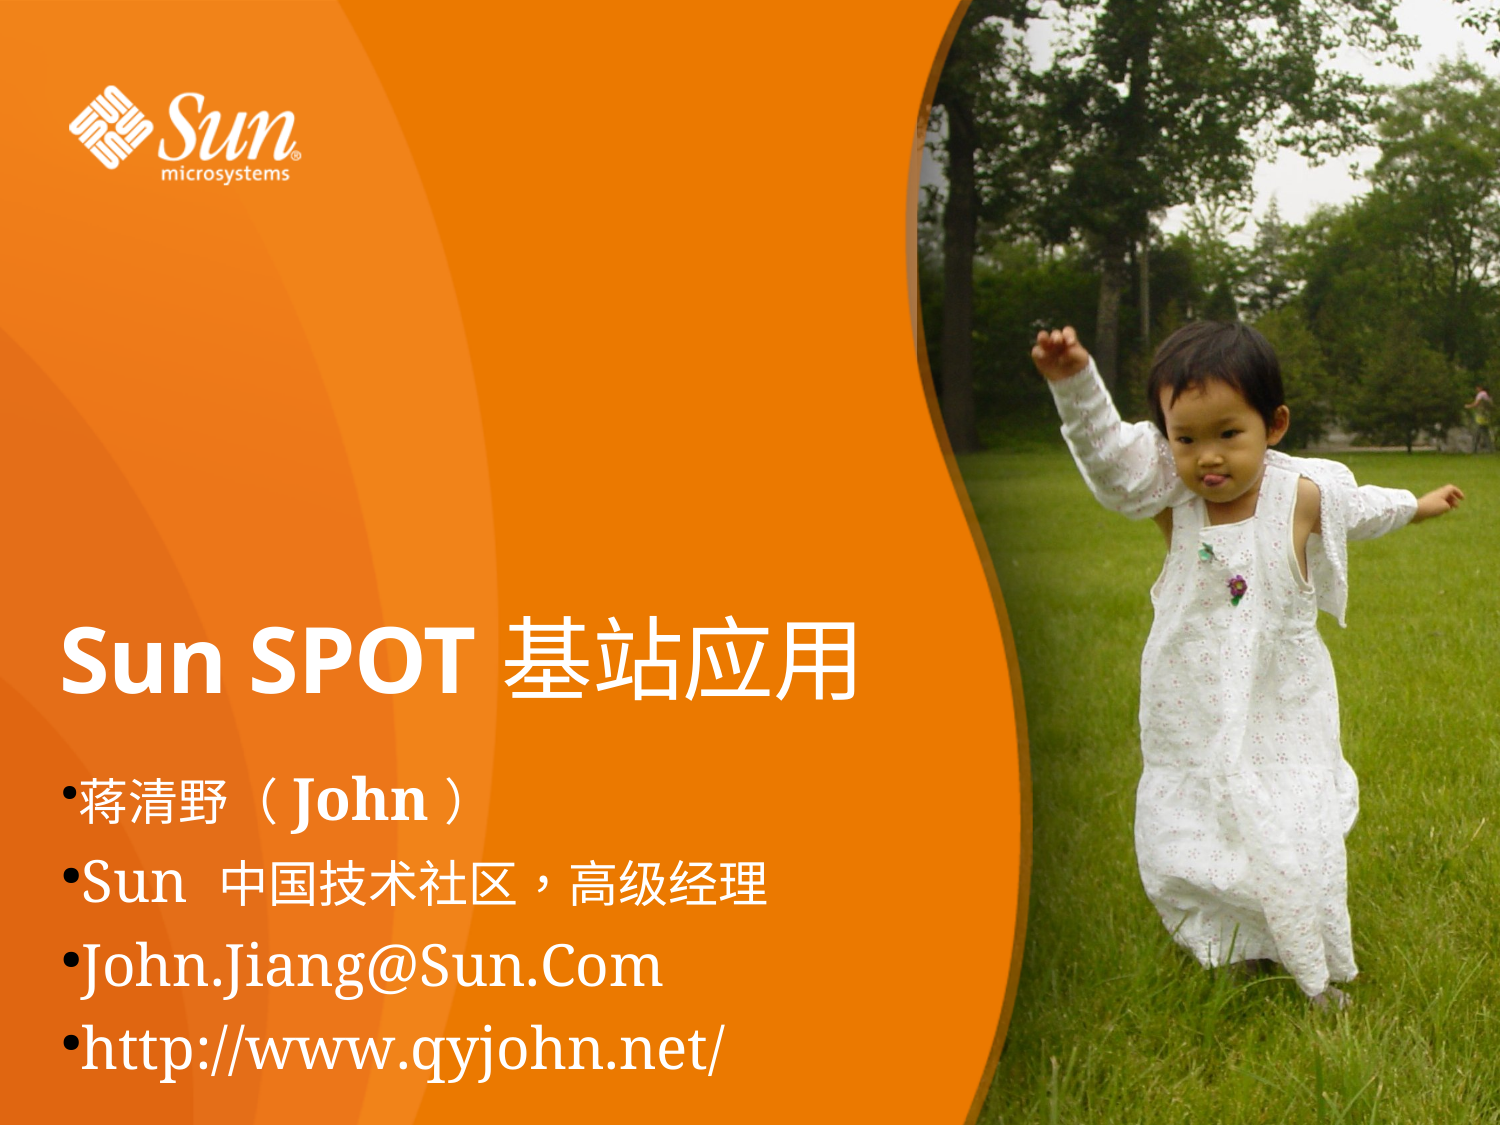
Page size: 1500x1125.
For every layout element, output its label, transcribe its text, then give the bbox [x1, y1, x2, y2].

picture [0, 0, 1500, 1125]
list 蒋清野（John） Sun 中国技术社区，高级经理 John.Jiang@Sun.Com http://www.qyjohn.net/ [60, 766, 1051, 1049]
title Sun SPOT基站应用 [59, 470, 1034, 716]
